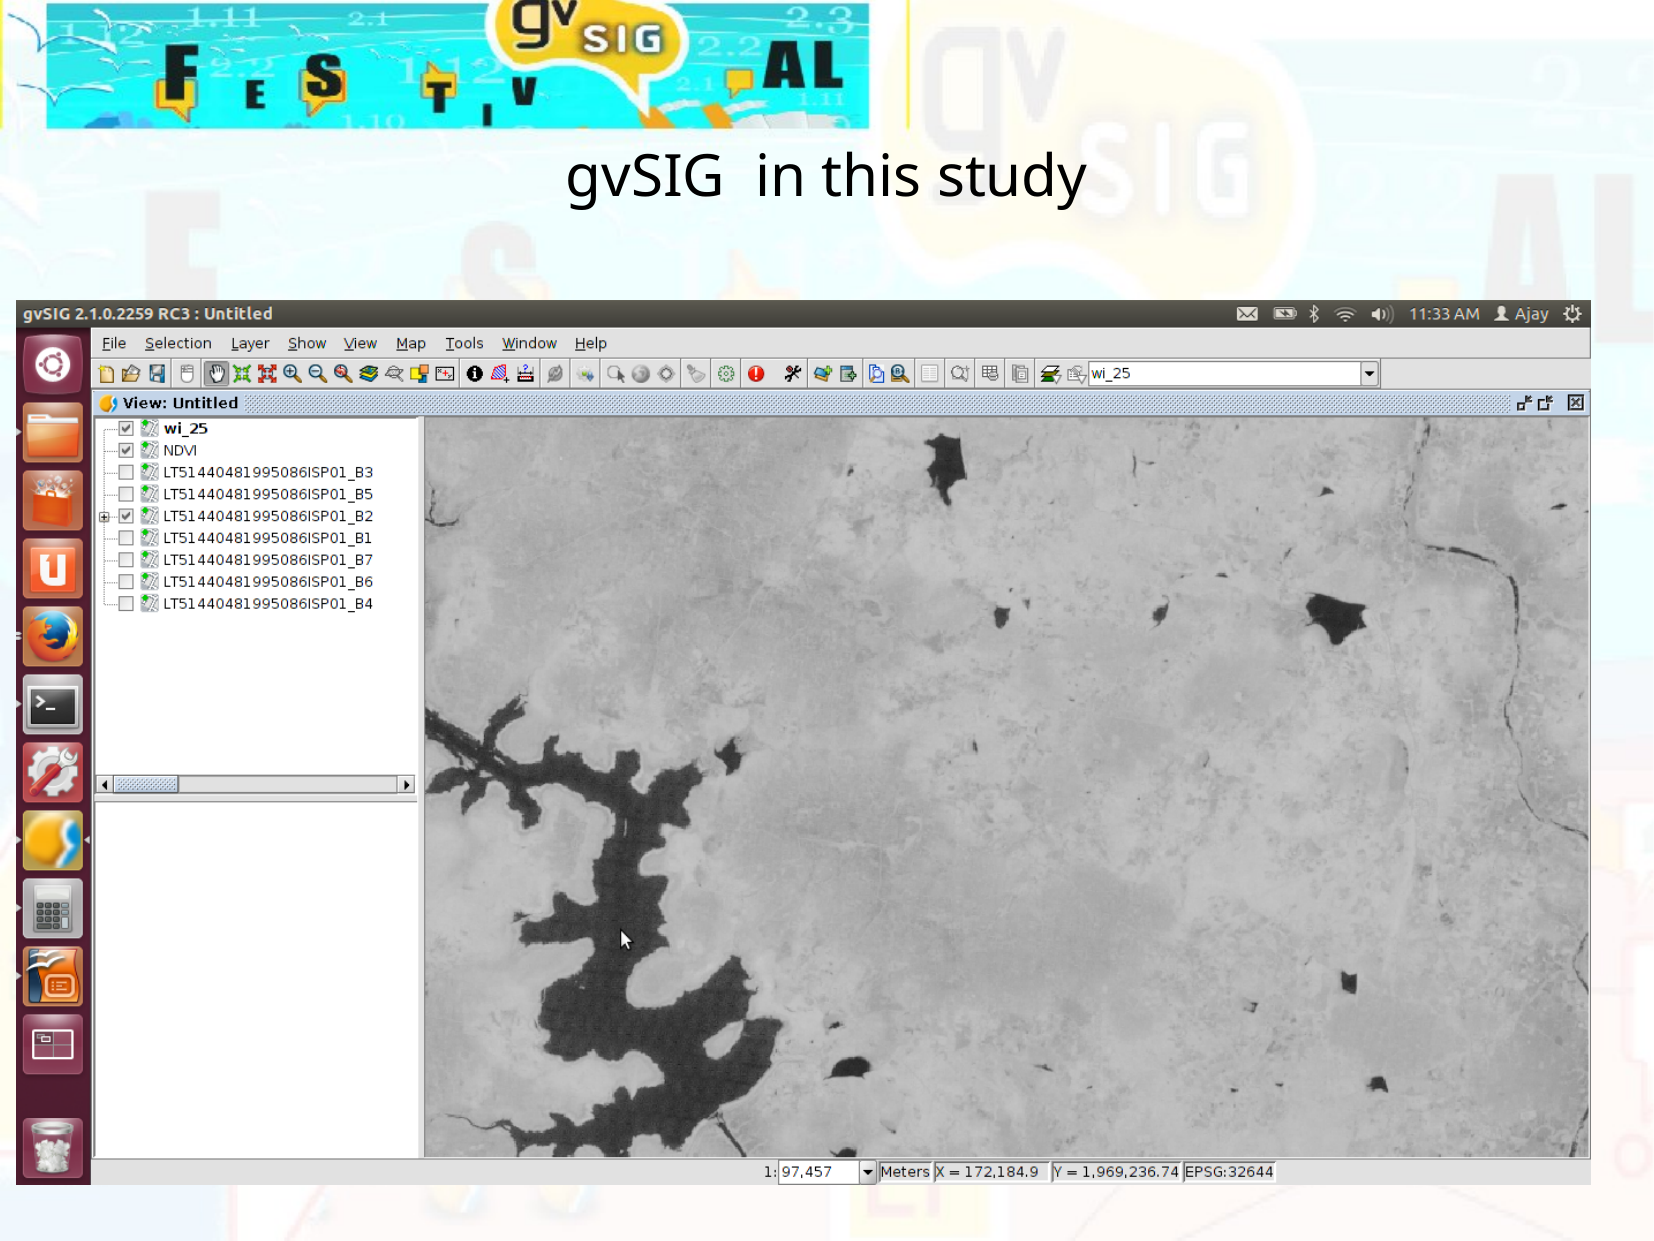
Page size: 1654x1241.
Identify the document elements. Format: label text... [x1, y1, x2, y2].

title gvSIG in this study [82, 107, 1571, 241]
picture [0, 0, 1654, 1241]
